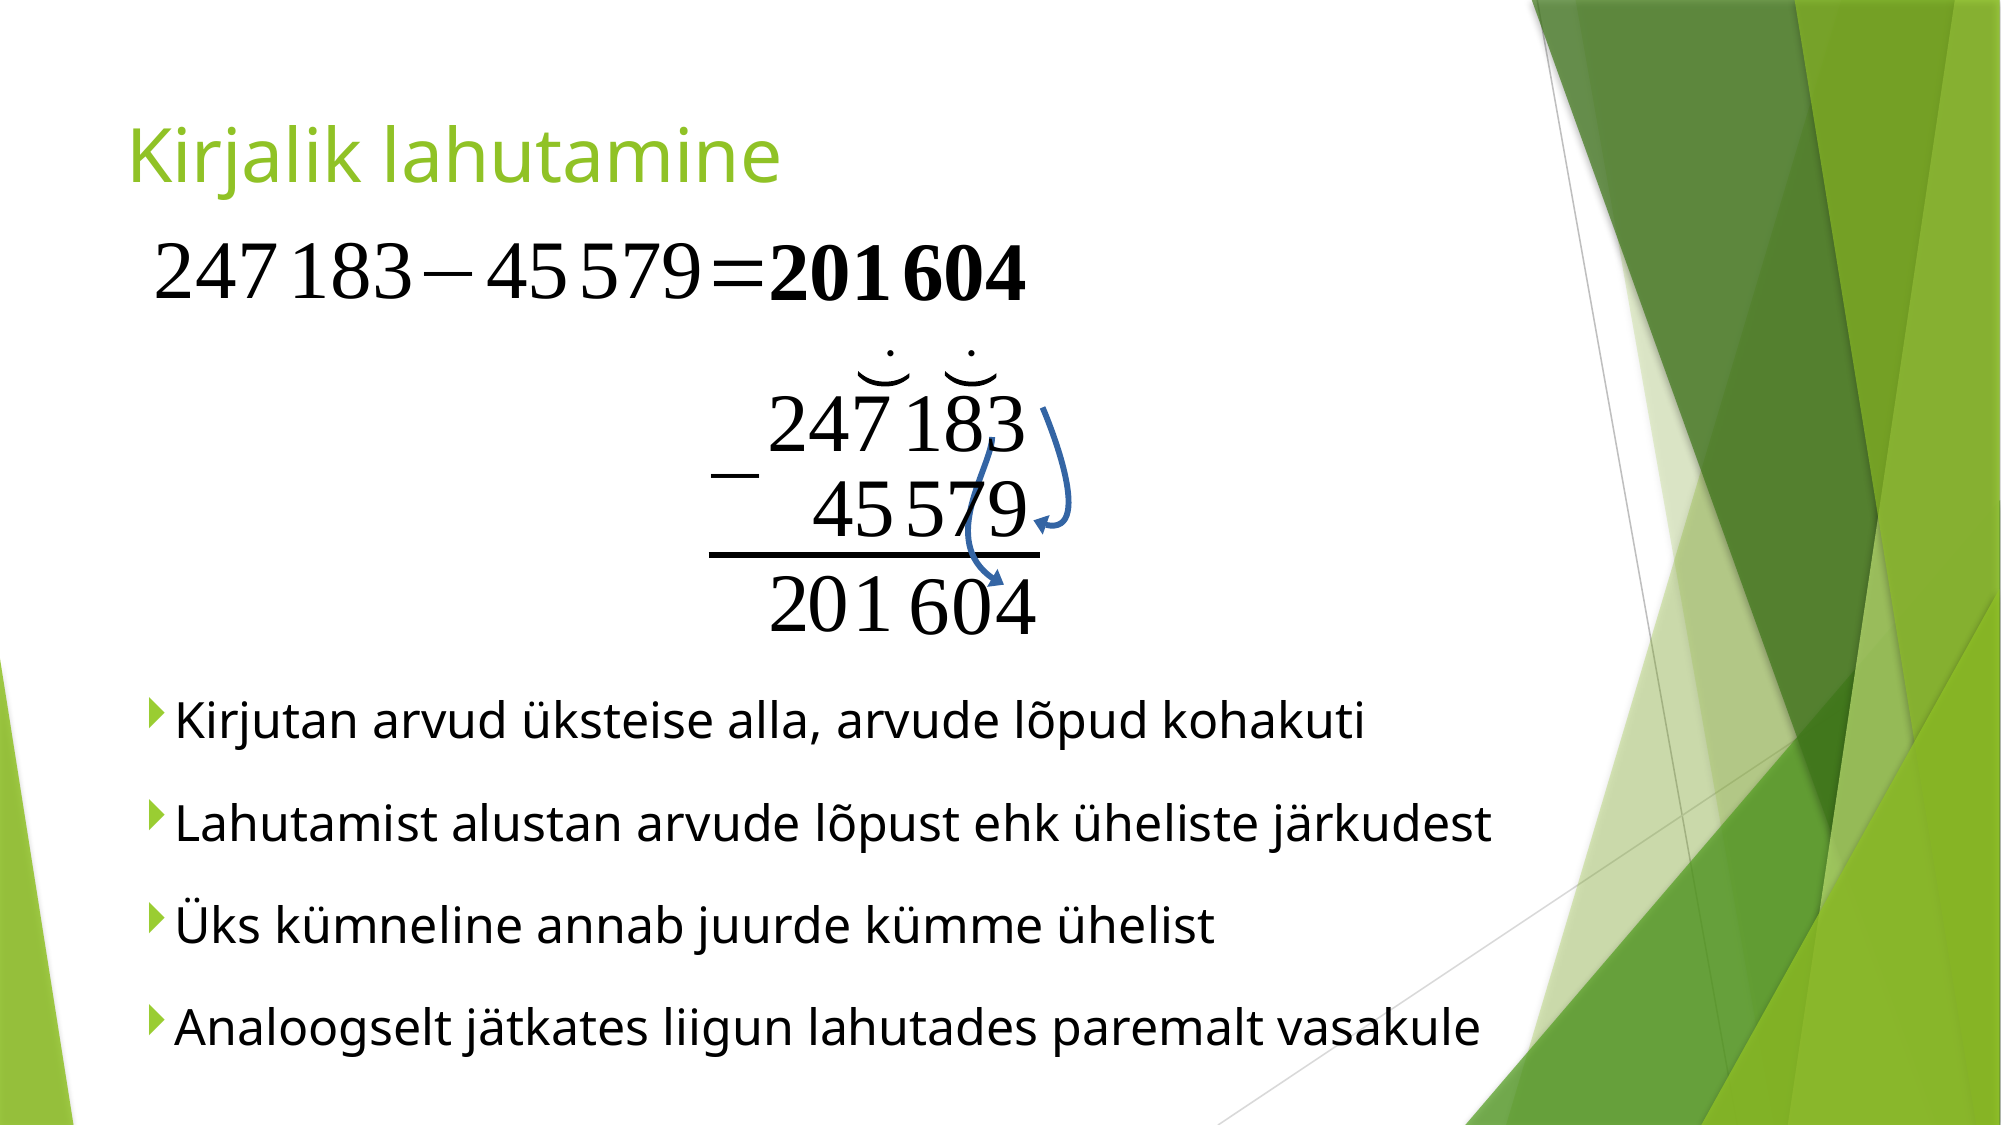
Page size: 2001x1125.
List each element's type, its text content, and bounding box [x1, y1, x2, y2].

chart [147, 224, 1036, 556]
chart [761, 557, 900, 643]
text_box [857, 371, 868, 383]
title Kirjalik lahutamine [111, 99, 1522, 317]
chart [902, 561, 1046, 643]
text_box Kirjutan arvud üksteise alla, arvude lõpud kohakuti Lahutamist alustan arvude lõpust ehk üheliste järkudest Üks kümneline annab juurde kümme ühelist Analoogselt jätkates liigun lahutades paremalt vasakule [119, 643, 1447, 1007]
